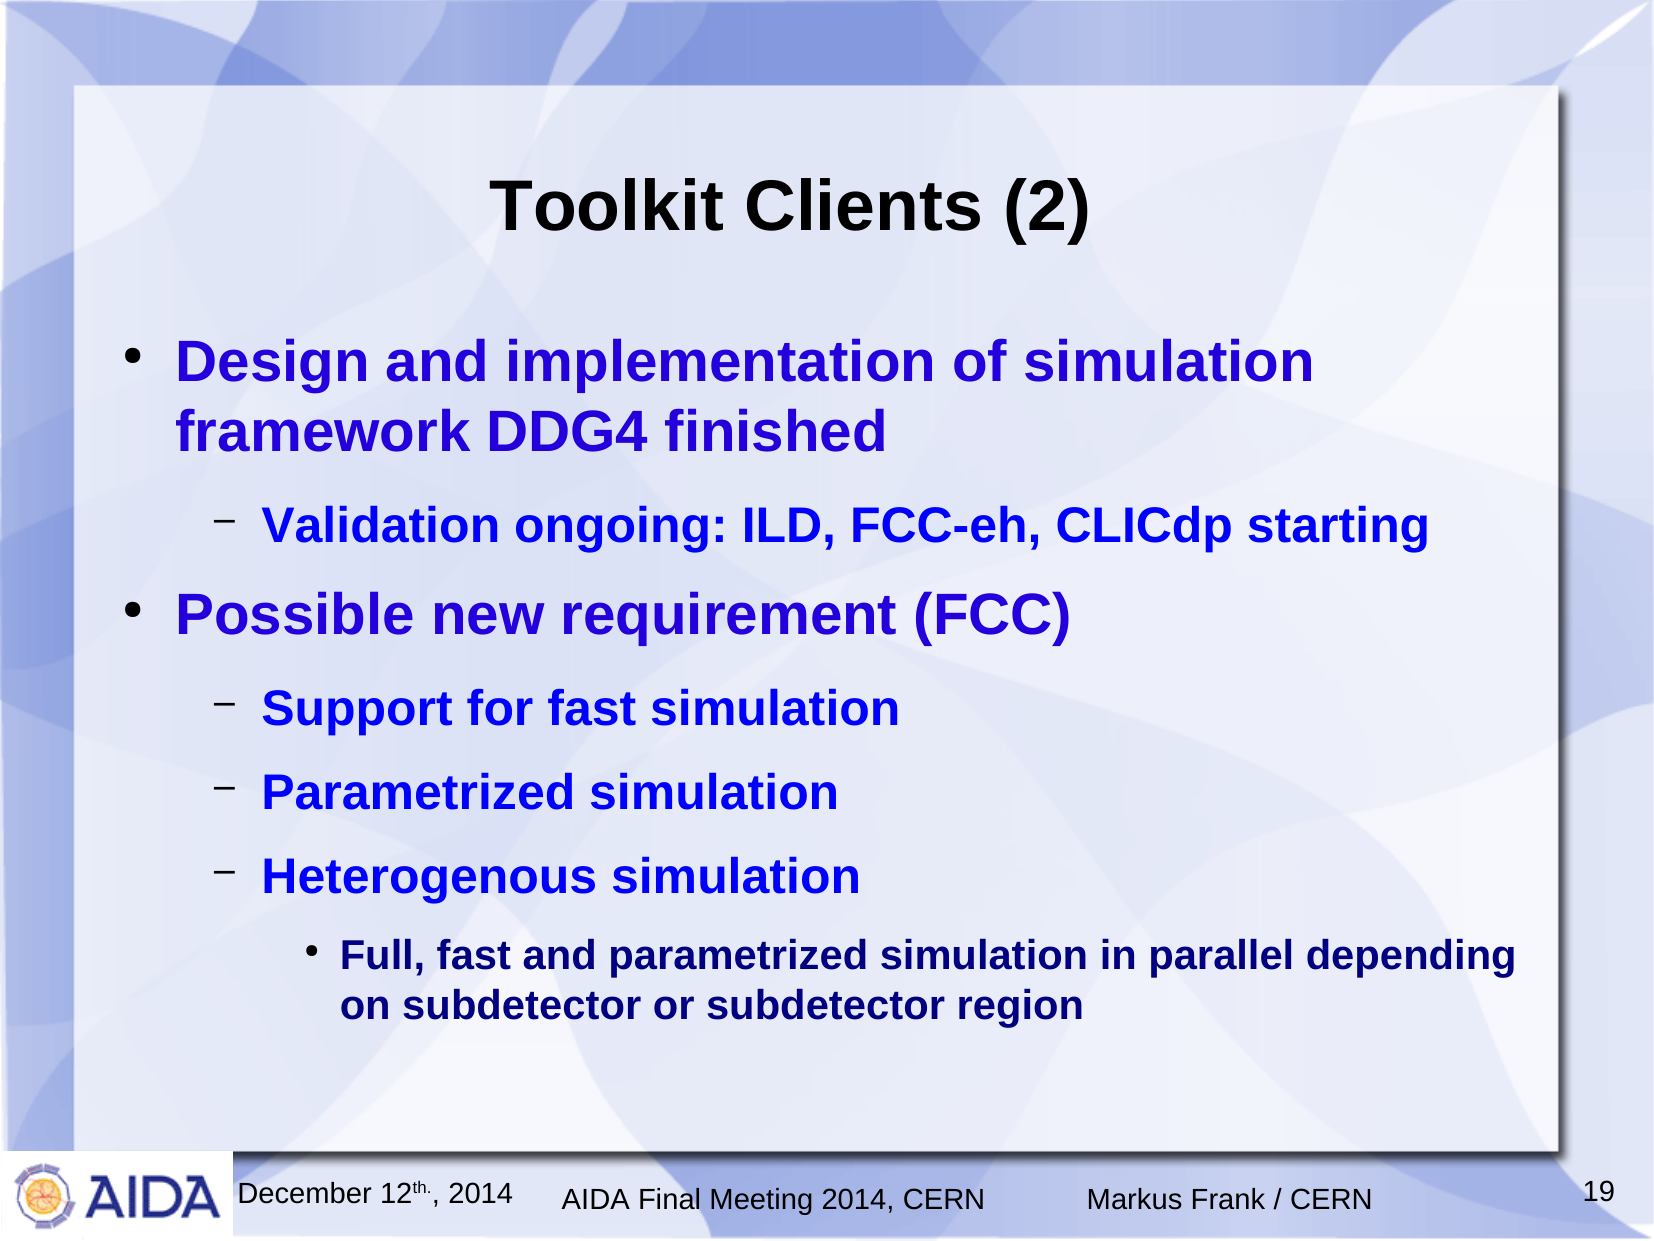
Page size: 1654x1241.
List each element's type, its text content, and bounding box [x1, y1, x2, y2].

list Design and implementation of simulation framework DDG4 finished Validation ongoing: ILD, FCC-eh, CLICdp starting Possible new requirement (FCC) Support for fast simulation Parametrized simulation Heterogenous simulation Full, fast and parametrized simulation in parallel depending on subdetector or subdetector region [90, 315, 1586, 1172]
title Toolkit Clients (2) [78, 132, 1477, 271]
picture [0, 0, 1654, 1241]
